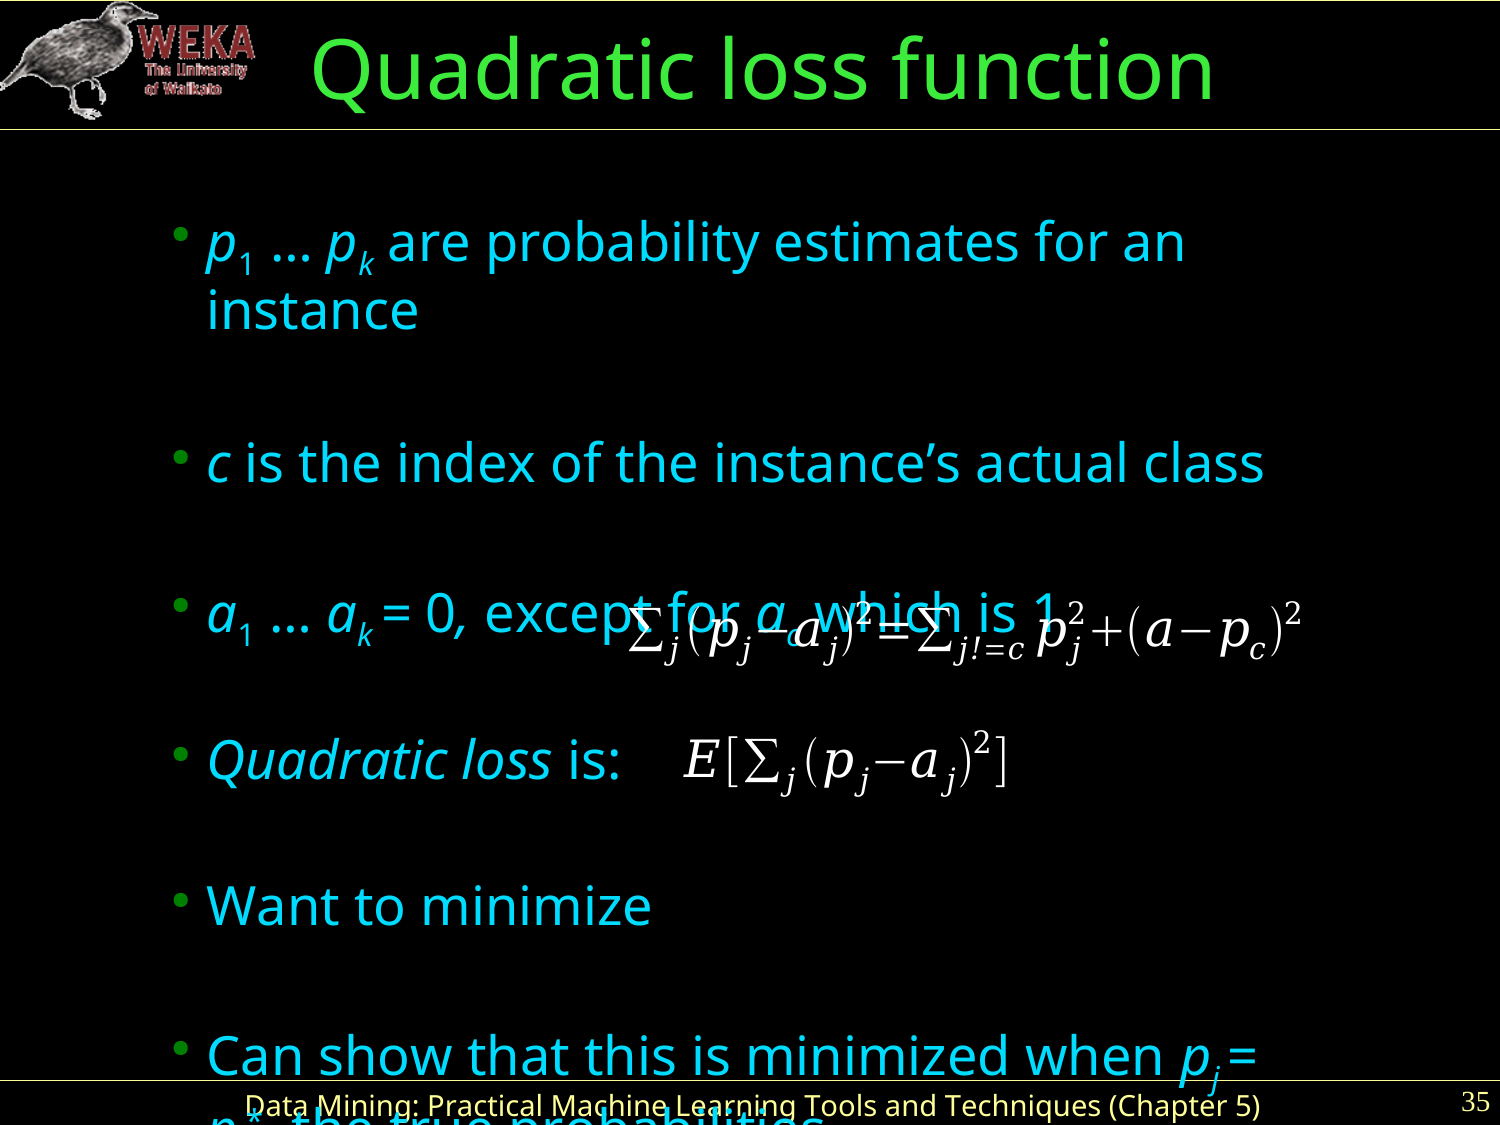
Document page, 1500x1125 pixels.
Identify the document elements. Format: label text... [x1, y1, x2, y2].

picture [0, 1, 266, 129]
chart [620, 595, 1309, 668]
title Quadratic loss function [295, 0, 1500, 148]
text_box p1 … pk are probability estimates for an instance c is the index of the instance’s actual class a1 … ak = 0, except for ac which is 1 Quadratic loss is: Want to minimize Can show that this is minimized when pj = pj*, the true probabilities [120, 196, 1359, 968]
chart [679, 725, 1014, 798]
